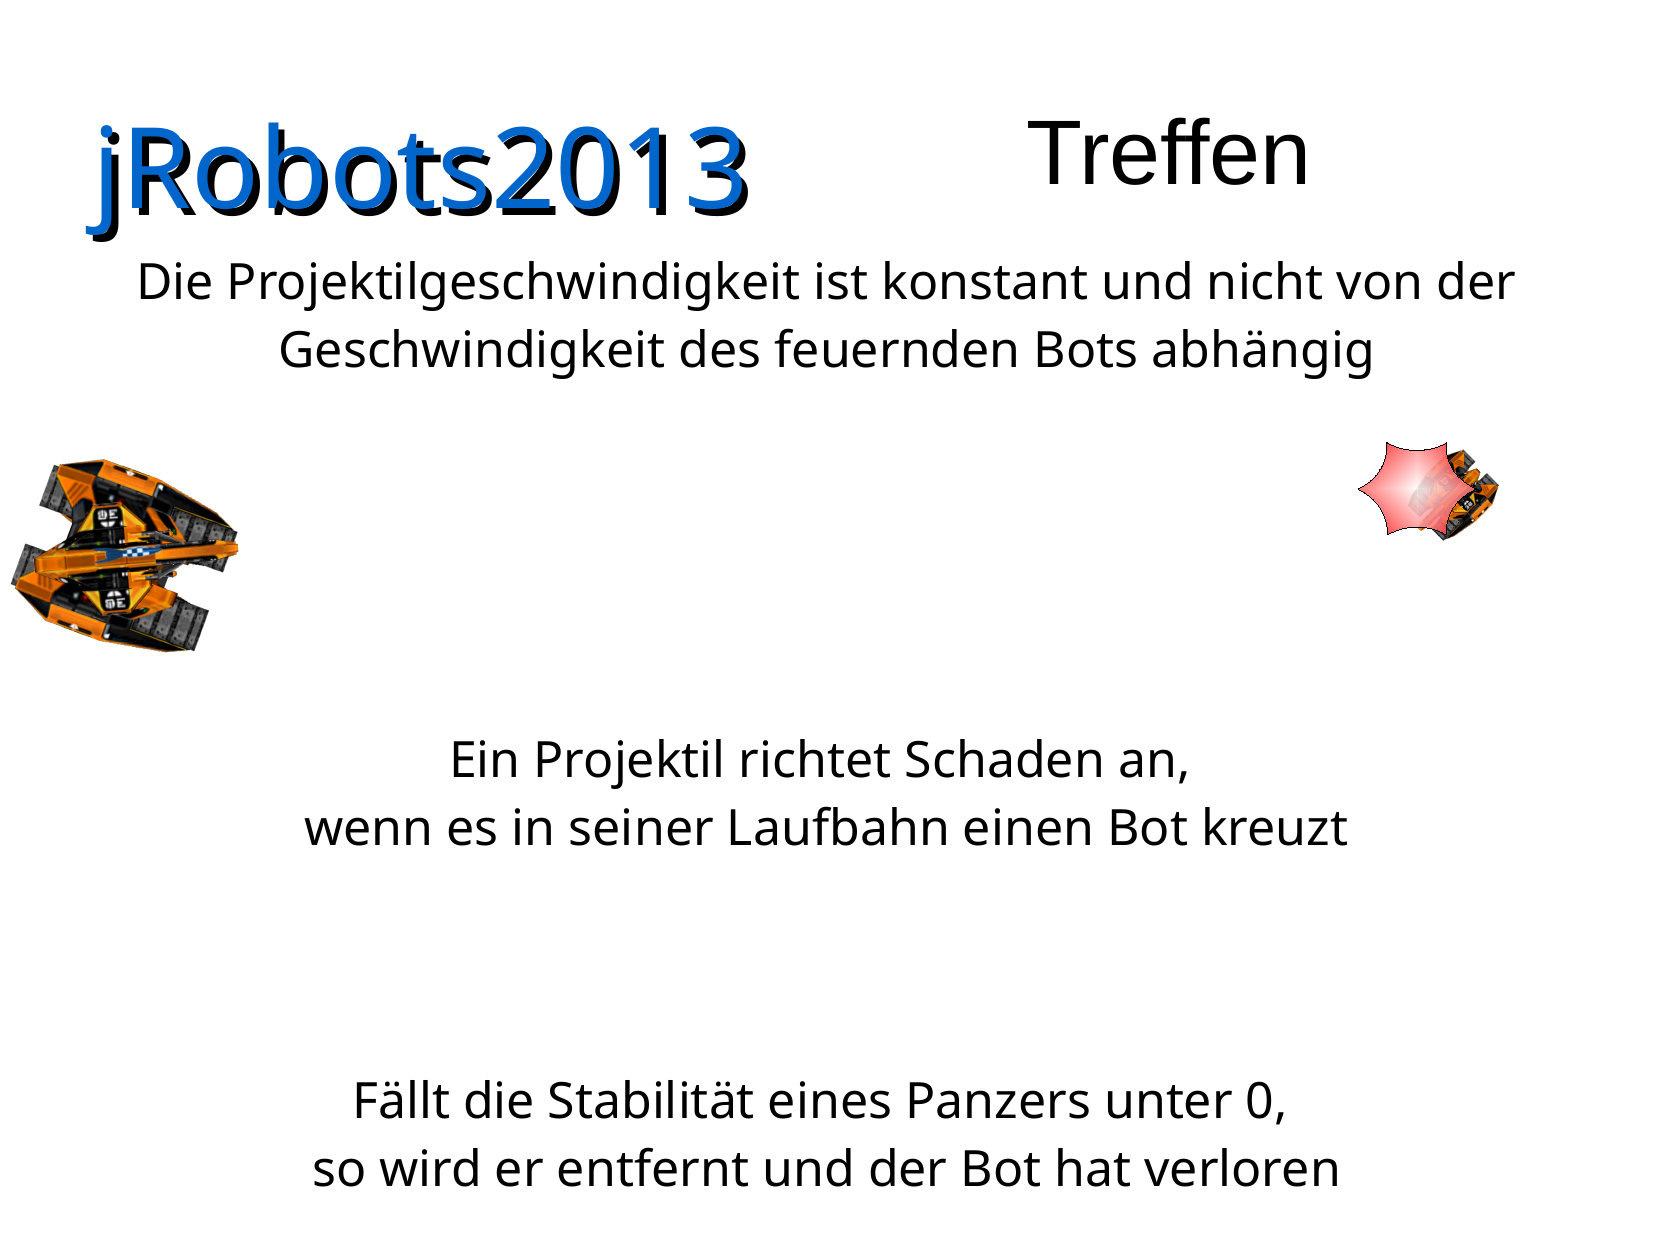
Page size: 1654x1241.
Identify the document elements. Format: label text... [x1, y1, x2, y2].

text_box [1358, 442, 1477, 535]
picture [1417, 442, 1506, 554]
picture [0, 442, 249, 674]
subtitle Die Projektilgeschwindigkeit ist konstant und nicht von der Geschwindigkeit des feuernden Bots abhängig Ein Projektil richtet Schaden an, wenn es in seiner Laufbahn einen Bot kreuzt Fällt die Stabilität eines Panzers unter 0, so wird er entfernt und der Bot hat verloren [82, 265, 1571, 1182]
title Treffen [767, 49, 1571, 257]
